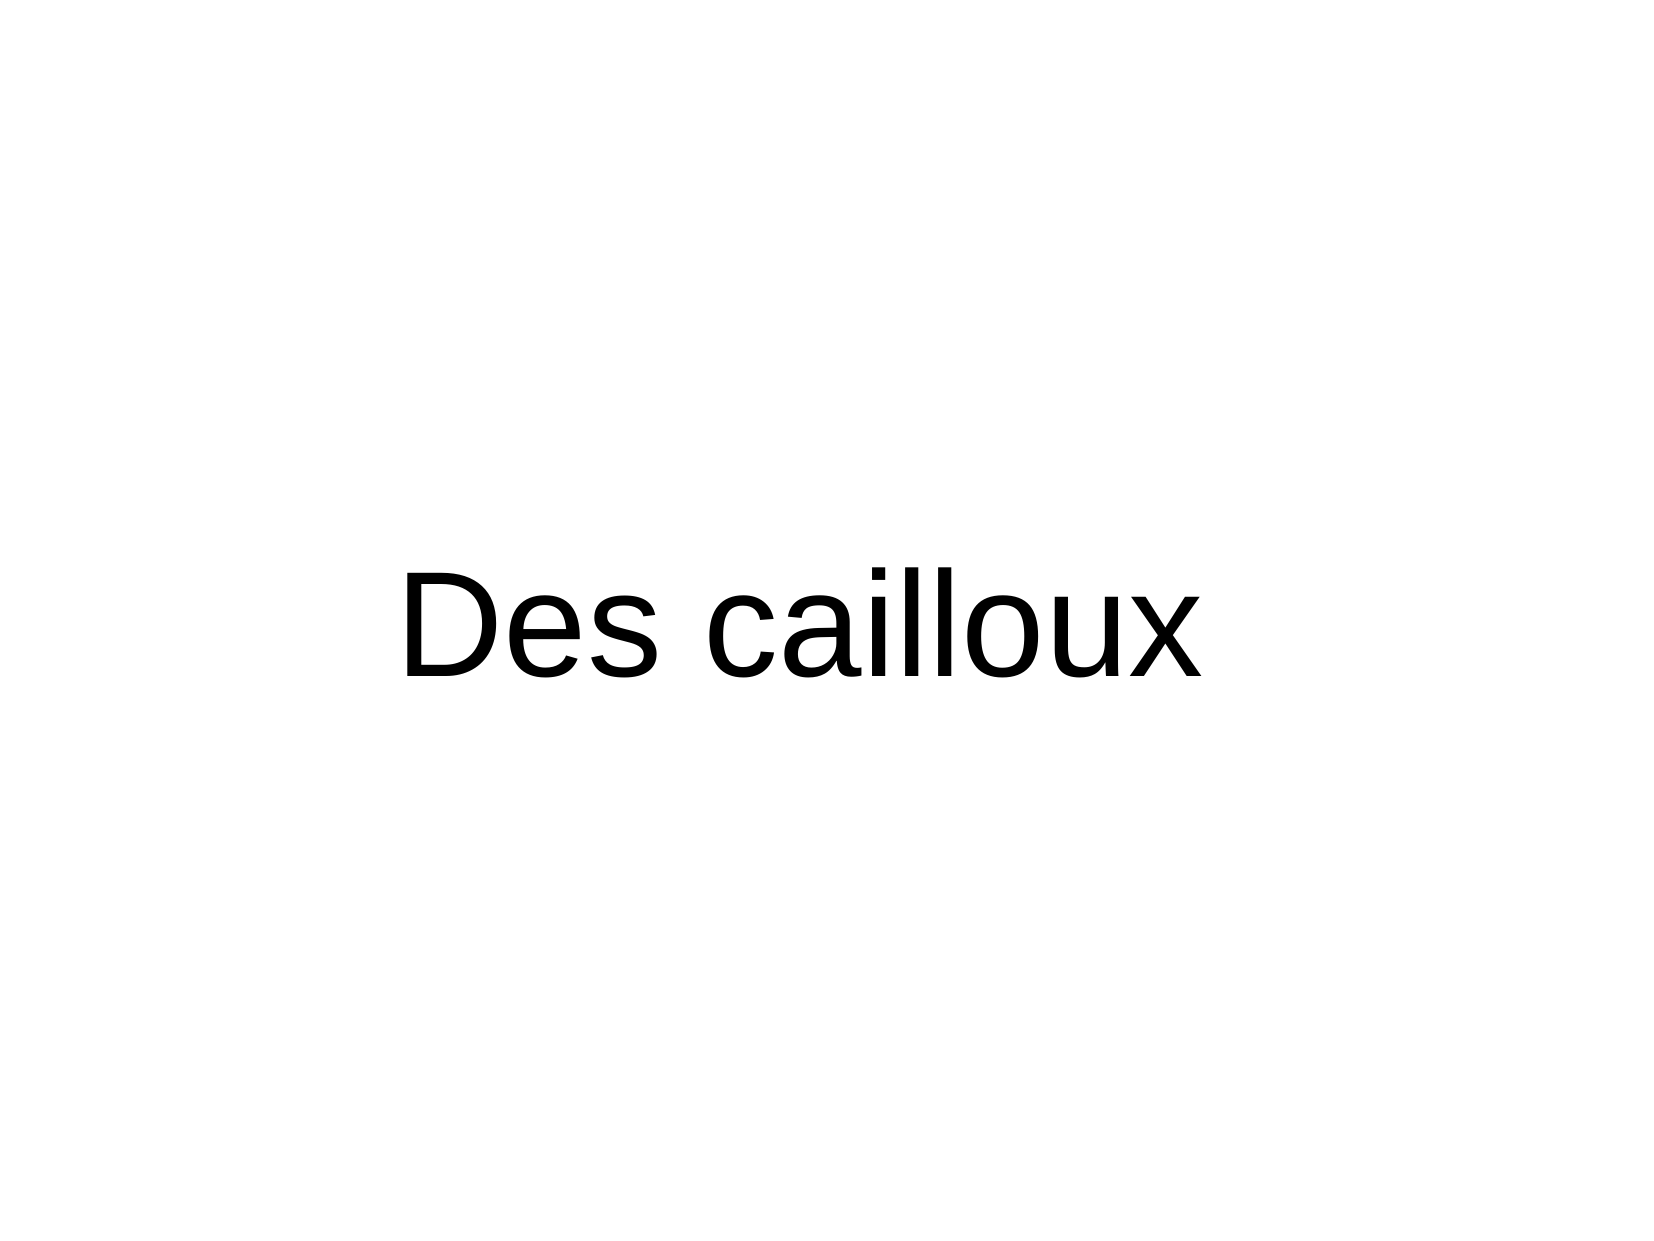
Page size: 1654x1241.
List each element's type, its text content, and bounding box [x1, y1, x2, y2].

text_box Des cailloux [380, 533, 1279, 717]
